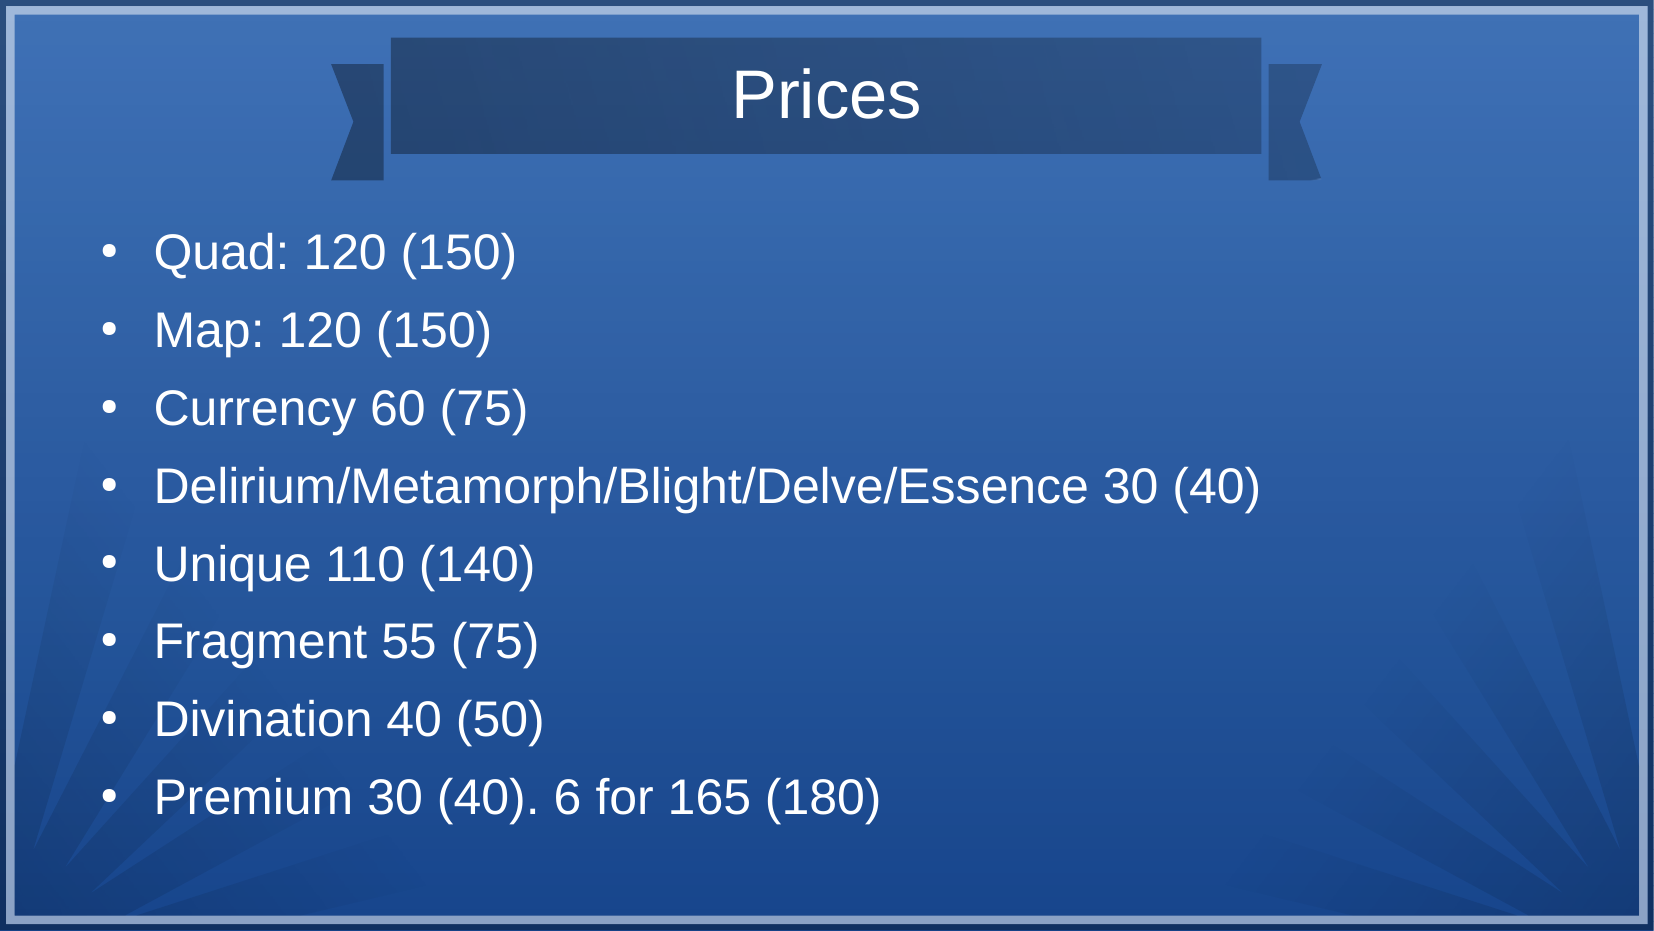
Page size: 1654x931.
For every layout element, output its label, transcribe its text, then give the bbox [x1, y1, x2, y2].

title Prices [389, 35, 1264, 154]
list Quad: 120 (150) Map: 120 (150) Currency 60 (75) Delirium/Metamorph/Blight/Delve/Essence 30 (40) Unique 110 (140) Fragment 55 (75) Divination 40 (50) Premium 30 (40). 6 for 165 (180) [82, 224, 1571, 848]
